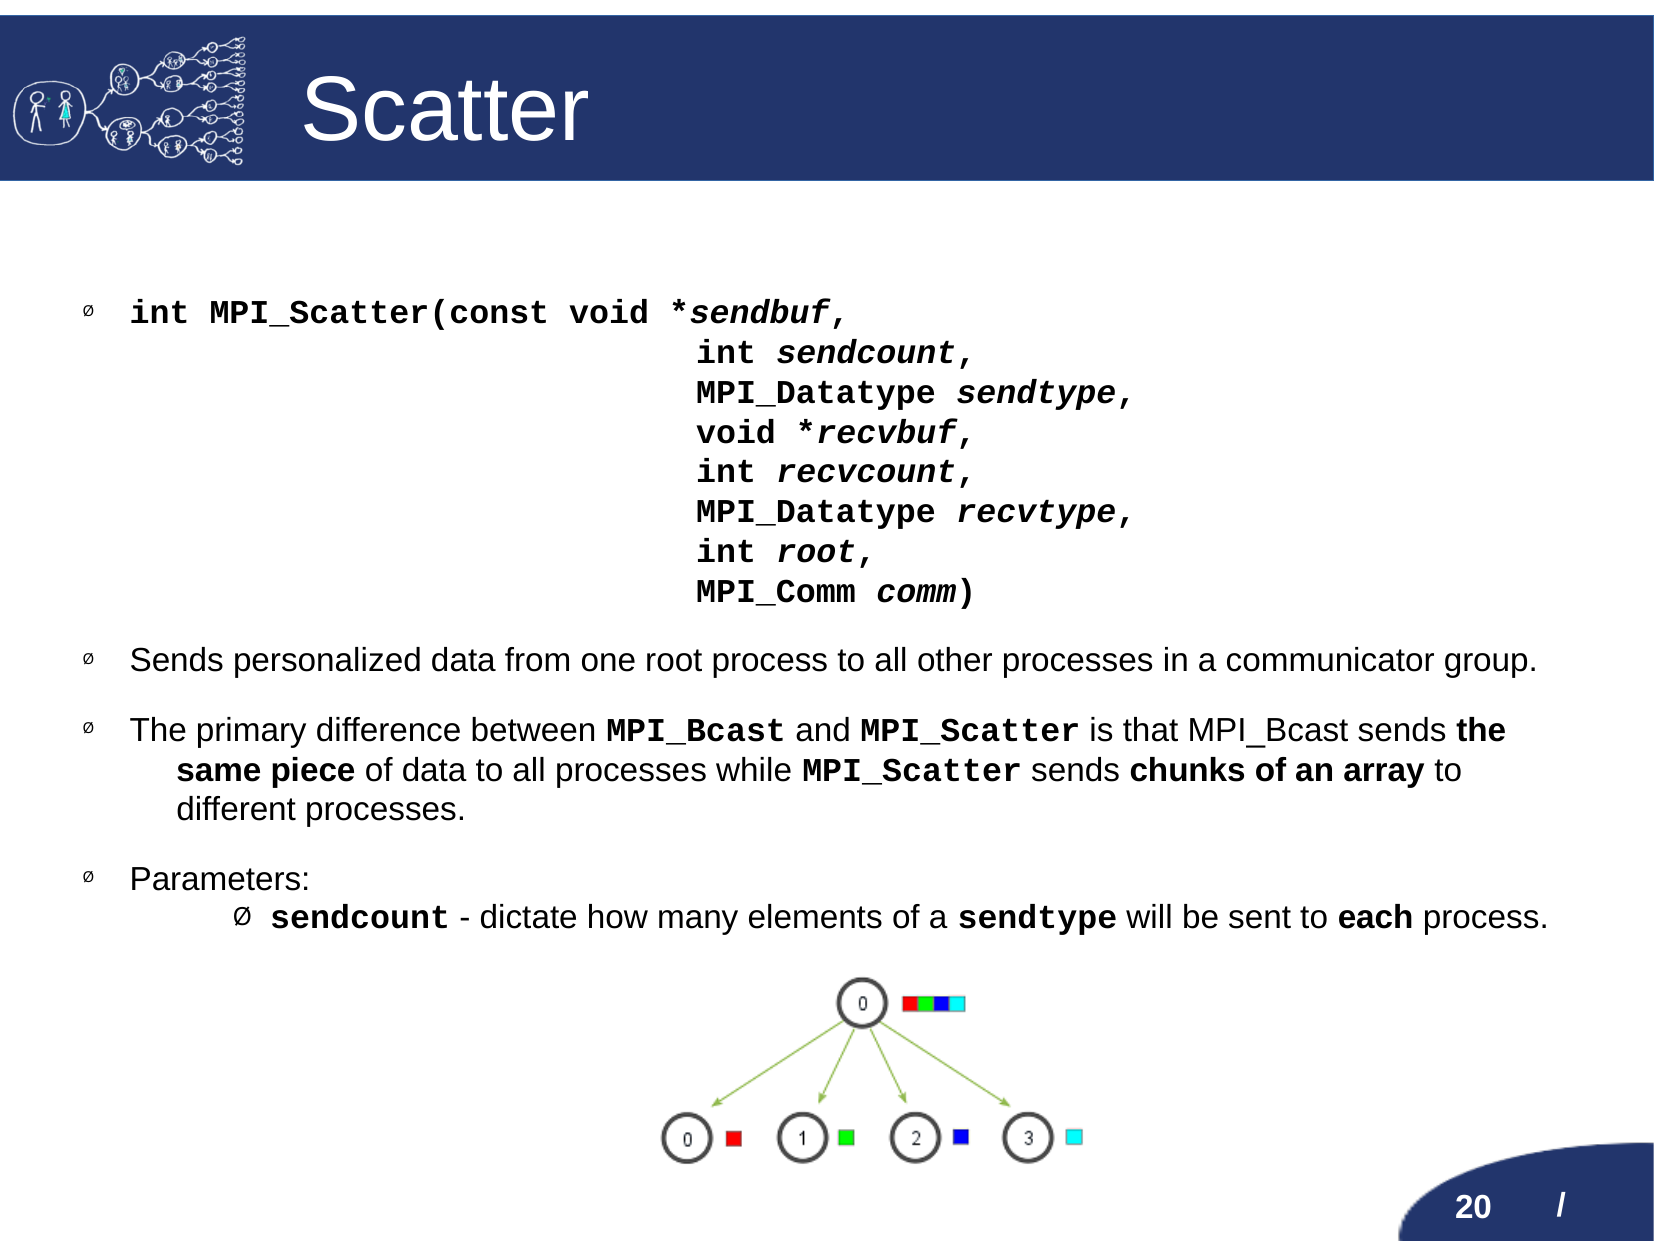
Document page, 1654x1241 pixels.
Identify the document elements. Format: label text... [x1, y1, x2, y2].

picture [645, 975, 1094, 1175]
list int MPI_Scatter(const void *sendbuf, int sendcount, MPI_Datatype sendtype, void *recvbuf, int recvcount, MPI_Datatype recvtype, int root, MPI_Comm comm) Sends personalized data from one root process to all other processes in a communicator group. The primary difference between MPI_Bcast and MPI_Scatter is that MPI_Bcast sends the same piece of data to all processes while MPI_Scatter sends chunks of an array to different processes. Parameters: sendcount - dictate how many elements of a sendtype will be sent to each process. [82, 290, 1571, 976]
text_box [1455, 1185, 1546, 1226]
title Scatter [300, 48, 1571, 152]
